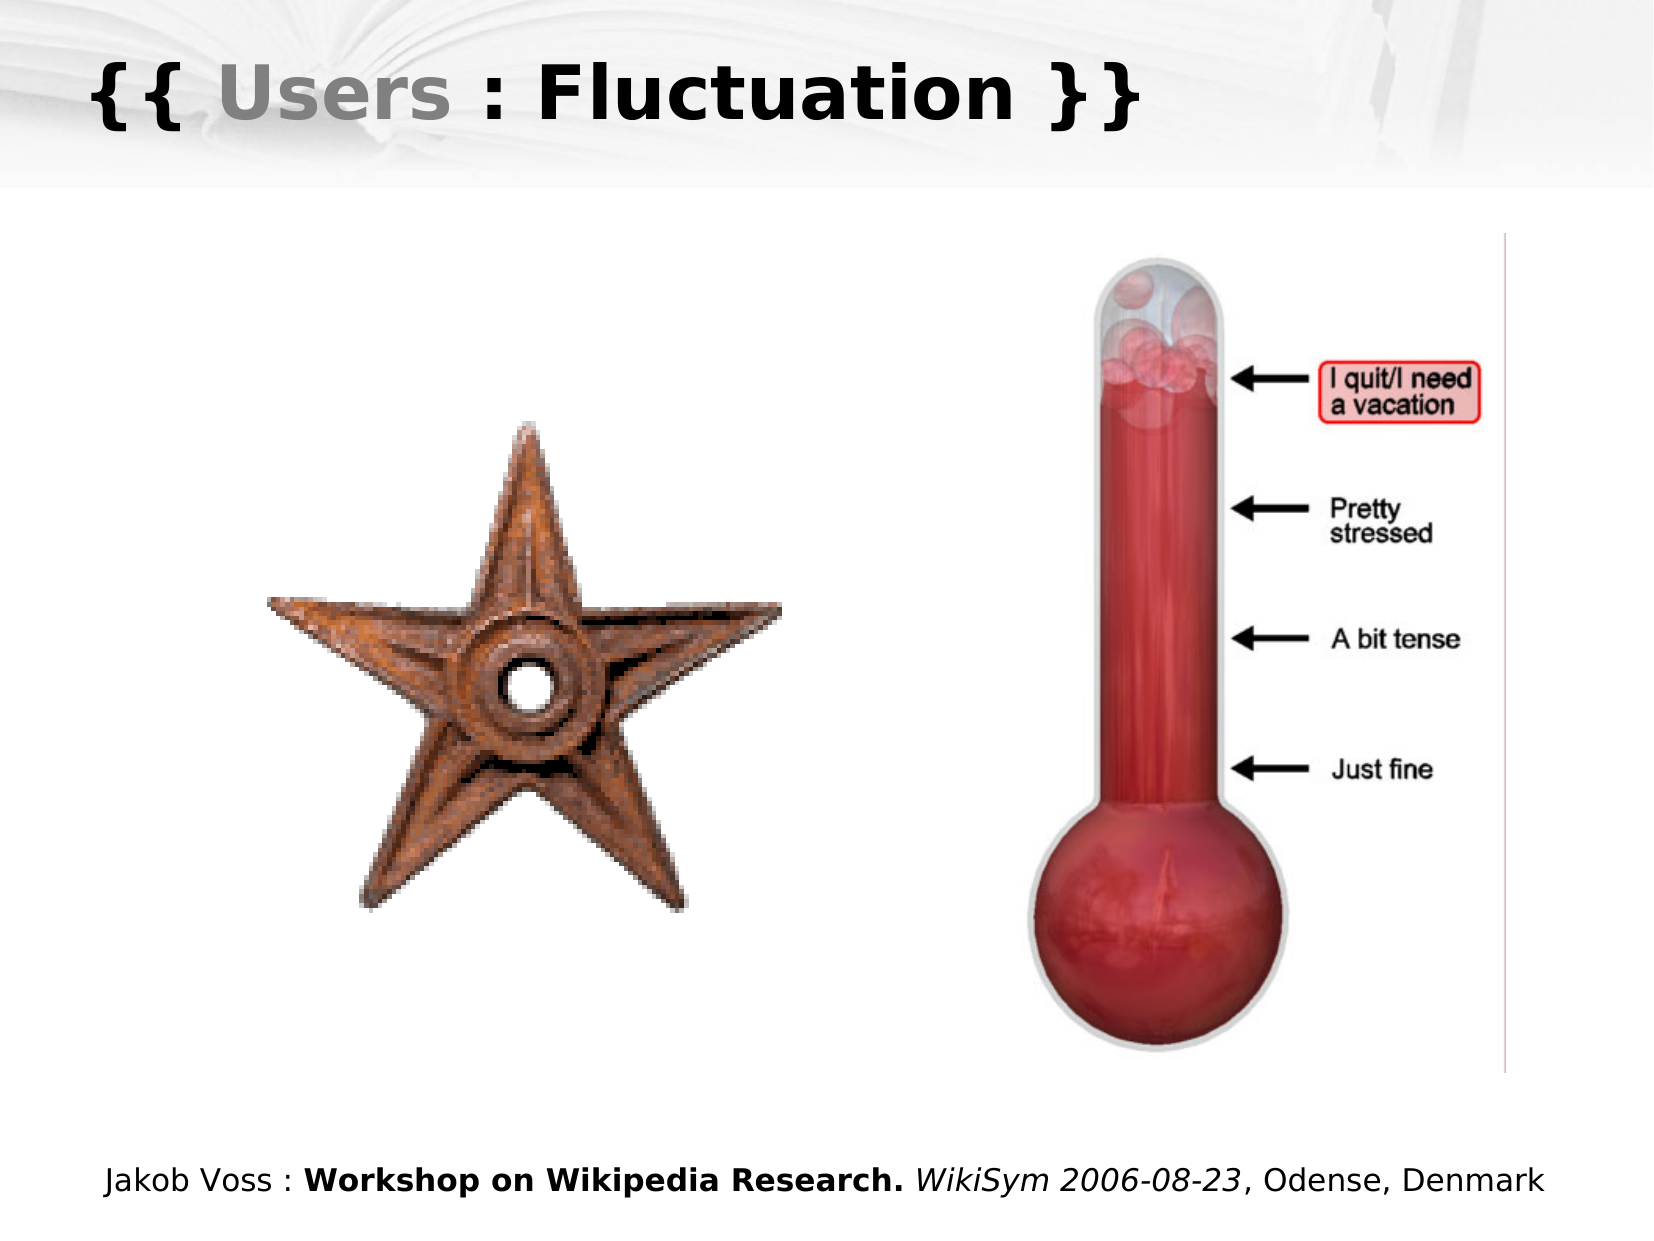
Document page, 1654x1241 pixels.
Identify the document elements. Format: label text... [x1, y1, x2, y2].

picture [0, 0, 1654, 188]
picture [971, 233, 1506, 1073]
title {{ Users : Fluctuation }} [82, 37, 1571, 151]
picture [267, 417, 782, 913]
